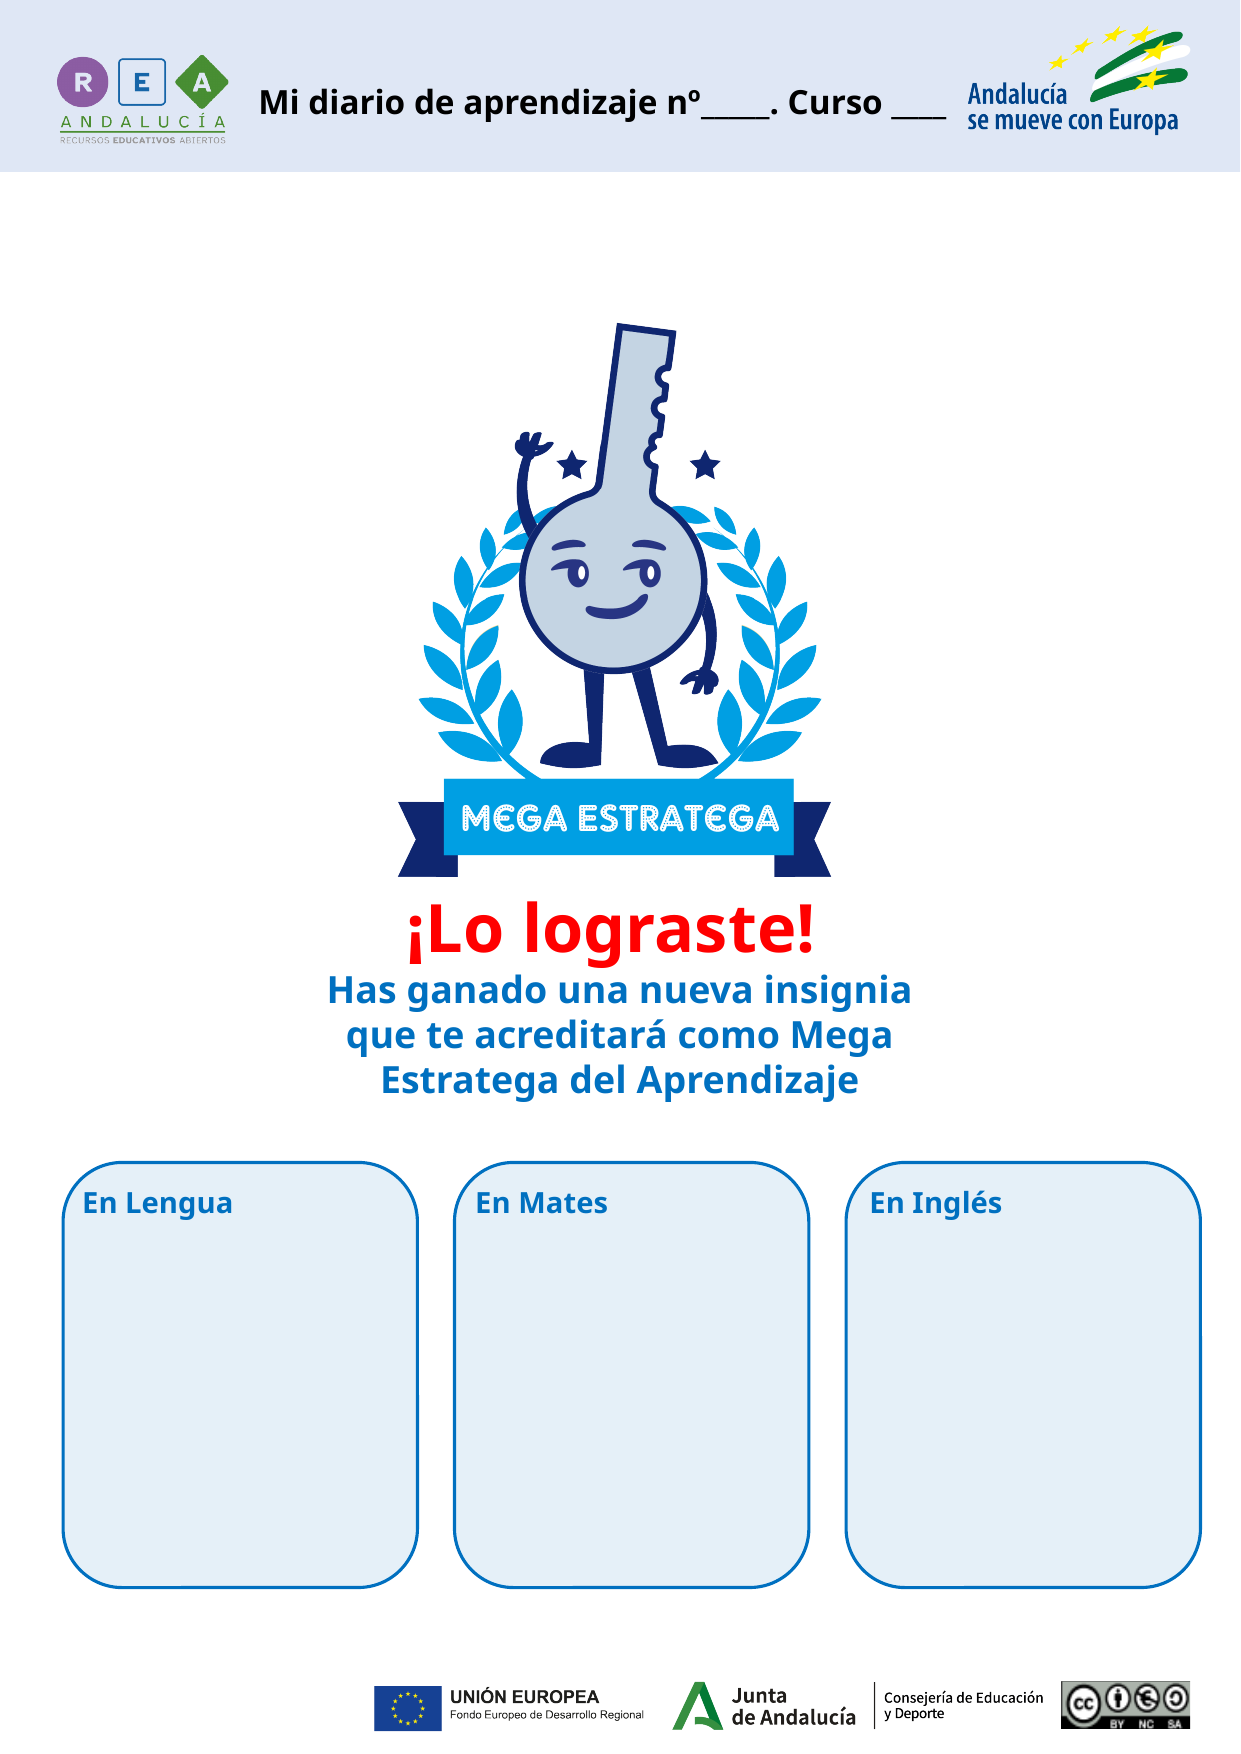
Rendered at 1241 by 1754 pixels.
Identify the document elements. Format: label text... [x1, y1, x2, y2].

text_box Mi diario de aprendizaje nº_____. Curso ____ [243, 73, 961, 129]
picture [961, 23, 1197, 141]
picture [43, 50, 242, 148]
text_box [454, 1162, 809, 1588]
text_box [0, 0, 1241, 172]
text_box ¡Lo lograste! Has ganado una nueva insignia que te acreditará como Mega Estratega del Aprendizaje [285, 878, 955, 1073]
text_box En Lengua [67, 1177, 249, 1227]
text_box En Mates [460, 1177, 623, 1227]
text_box En Inglés [854, 1177, 1018, 1227]
text_box [846, 1162, 1201, 1588]
picture [157, 172, 1044, 1042]
text_box [63, 1162, 418, 1588]
picture [353, 1656, 1191, 1745]
